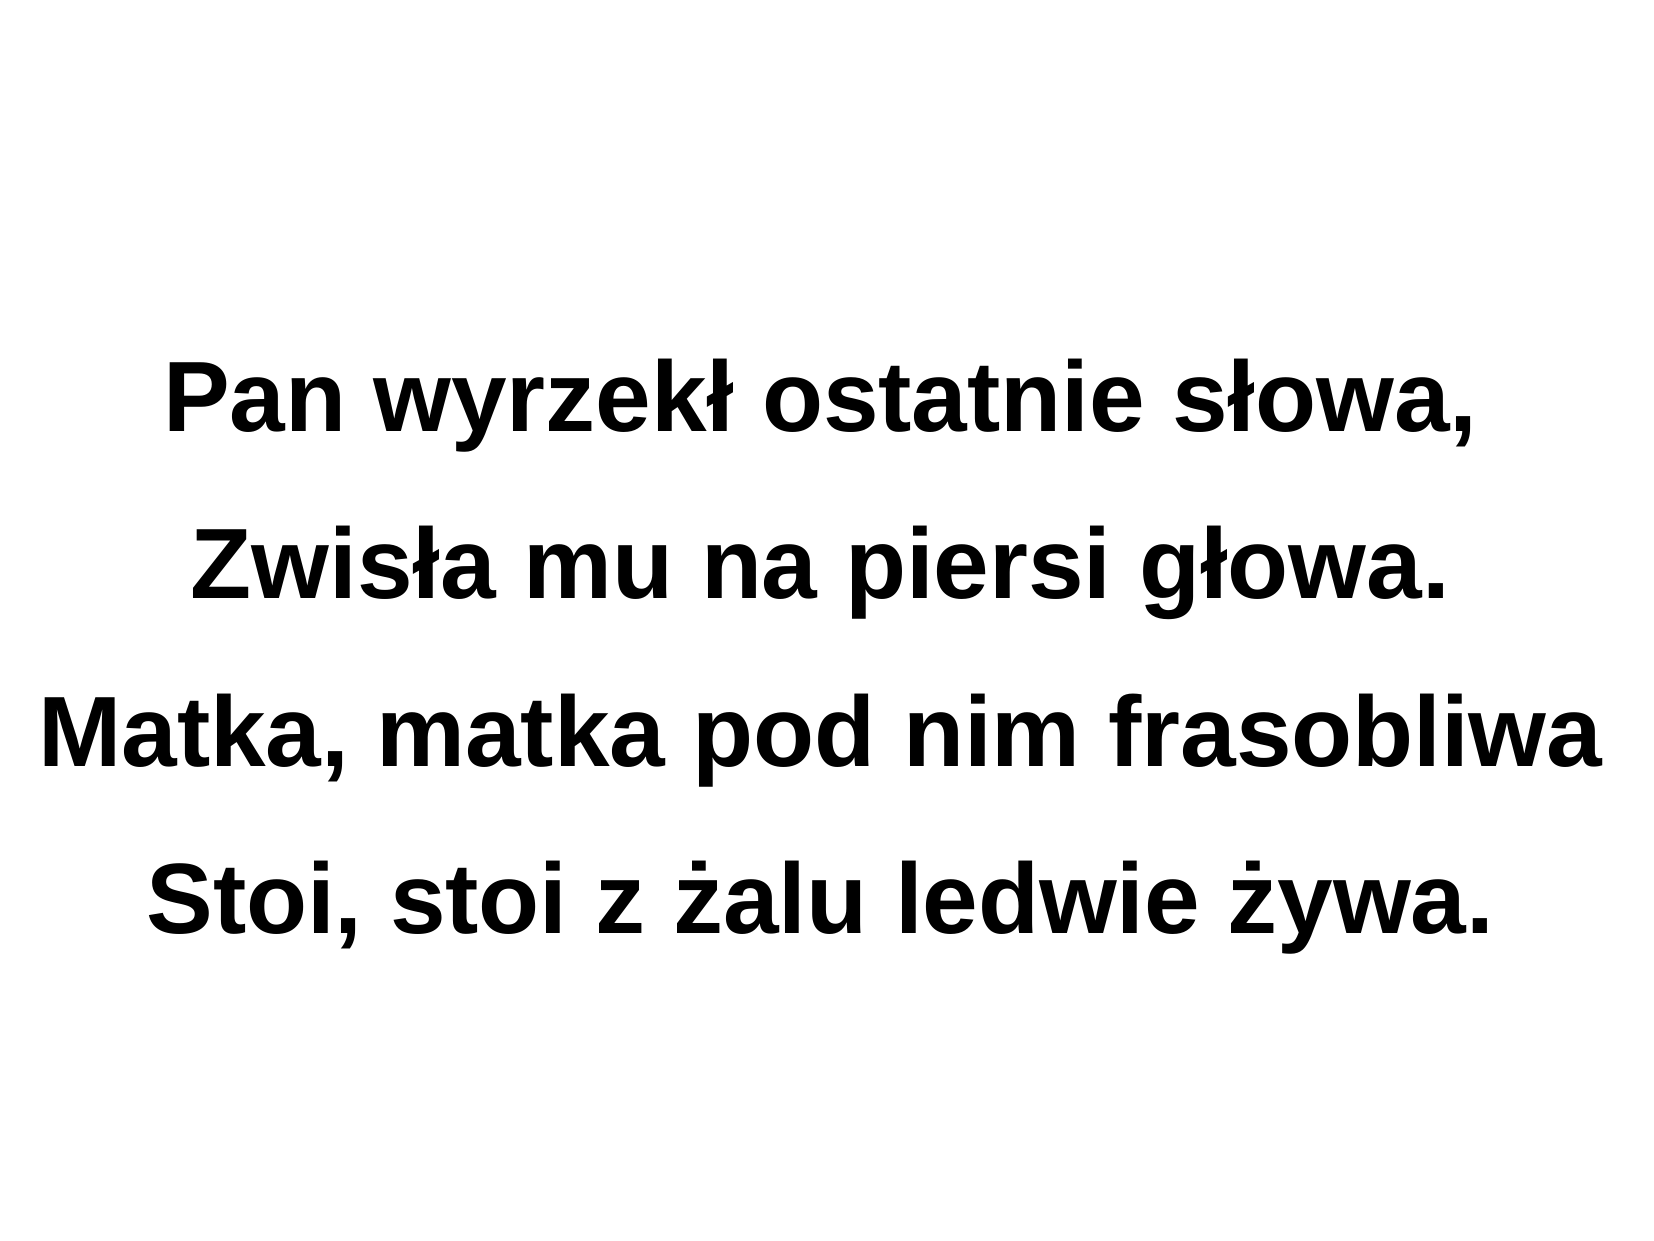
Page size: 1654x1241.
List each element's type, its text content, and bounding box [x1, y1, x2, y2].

subtitle Pan wyrzekł ostatnie słowa, Zwisła mu na piersi głowa. Matka, matka pod nim frasobliwa Stoi, stoi z żalu ledwie żywa. [0, 0, 1642, 1241]
